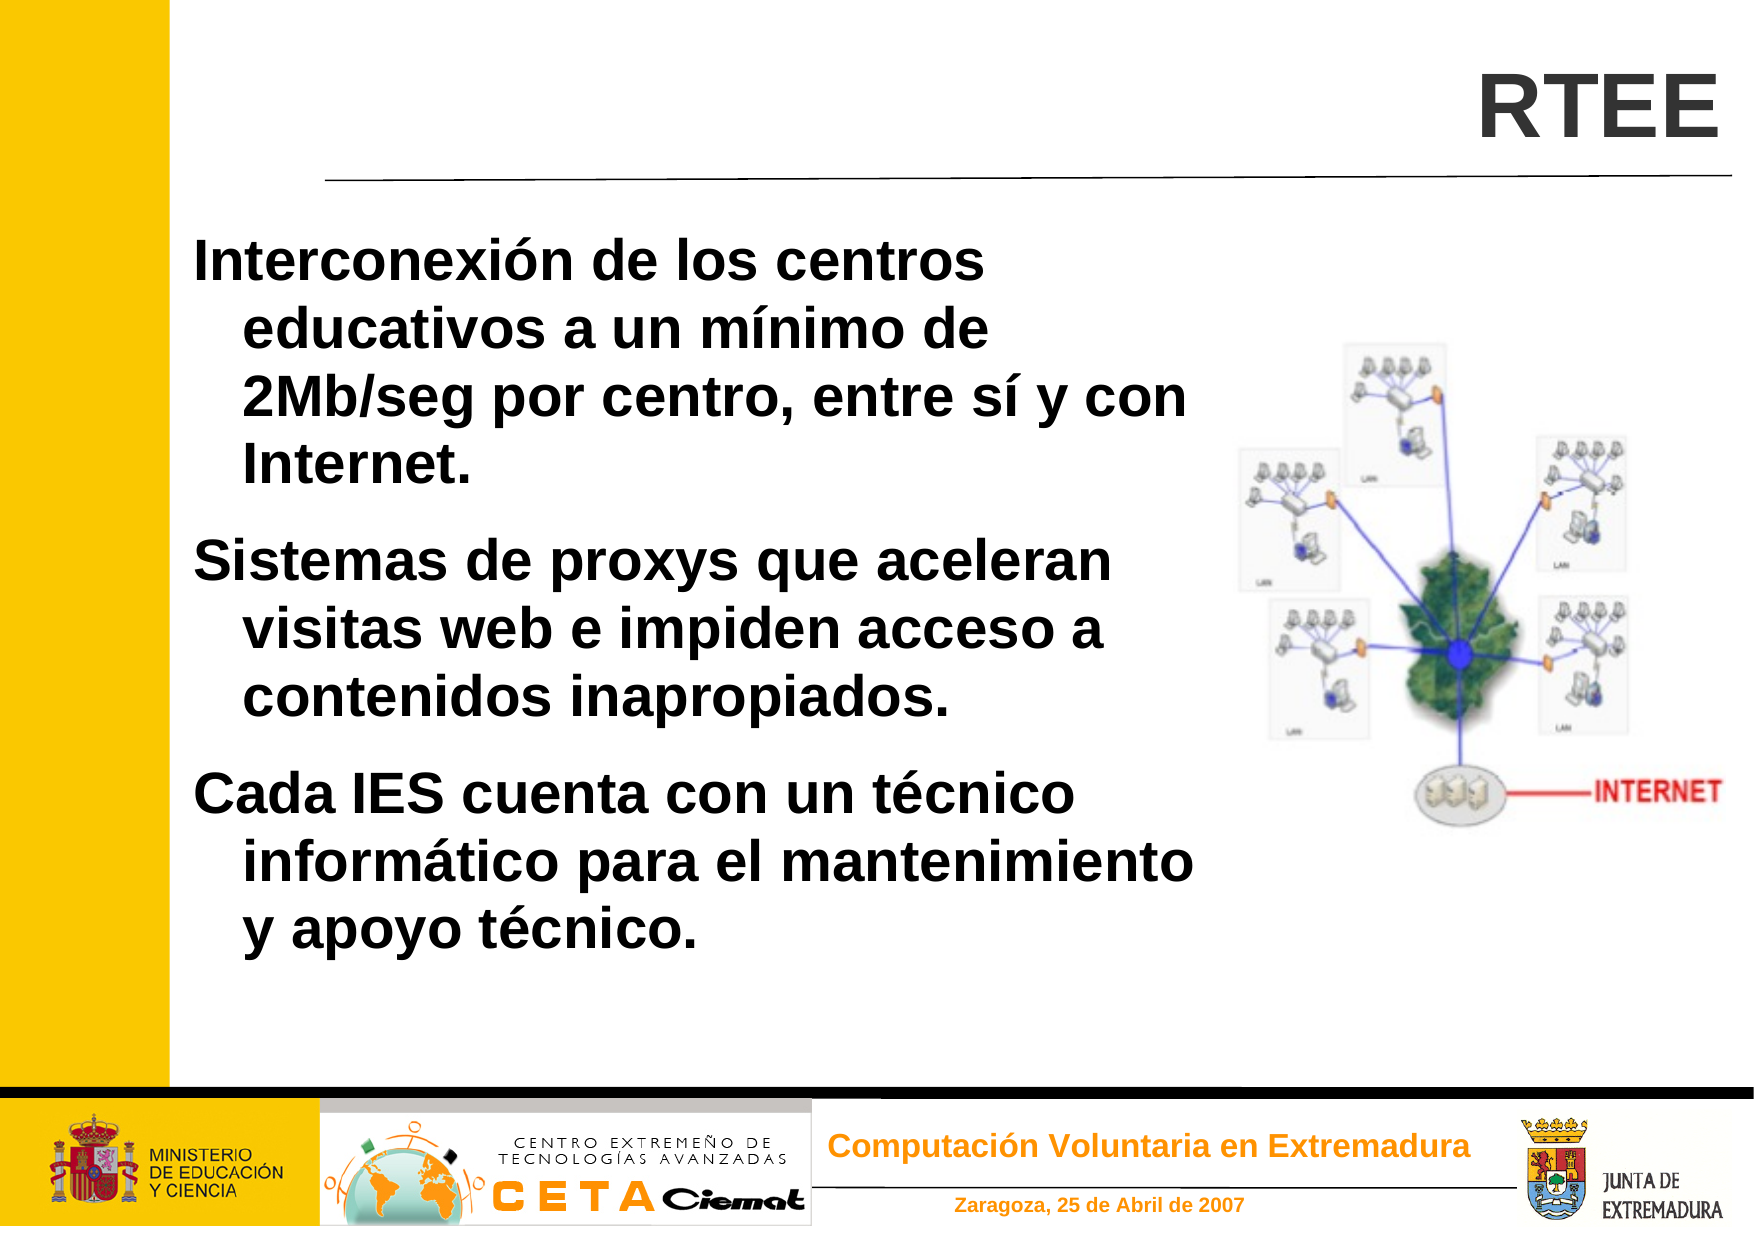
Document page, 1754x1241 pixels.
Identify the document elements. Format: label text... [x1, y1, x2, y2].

list Interconexión de los centros educativos a un mínimo de 2Mb/seg por centro, entre sí y con Internet. Sistemas de proxys que aceleran visitas web e impiden acceso a contenidos inapropiados. Cada IES cuenta con un técnico informático para el mantenimiento y apoyo técnico. [176, 225, 1211, 1044]
title RTEE [146, 0, 1722, 219]
picture [1232, 337, 1726, 838]
picture [0, 1098, 812, 1226]
picture [1517, 1109, 1732, 1227]
